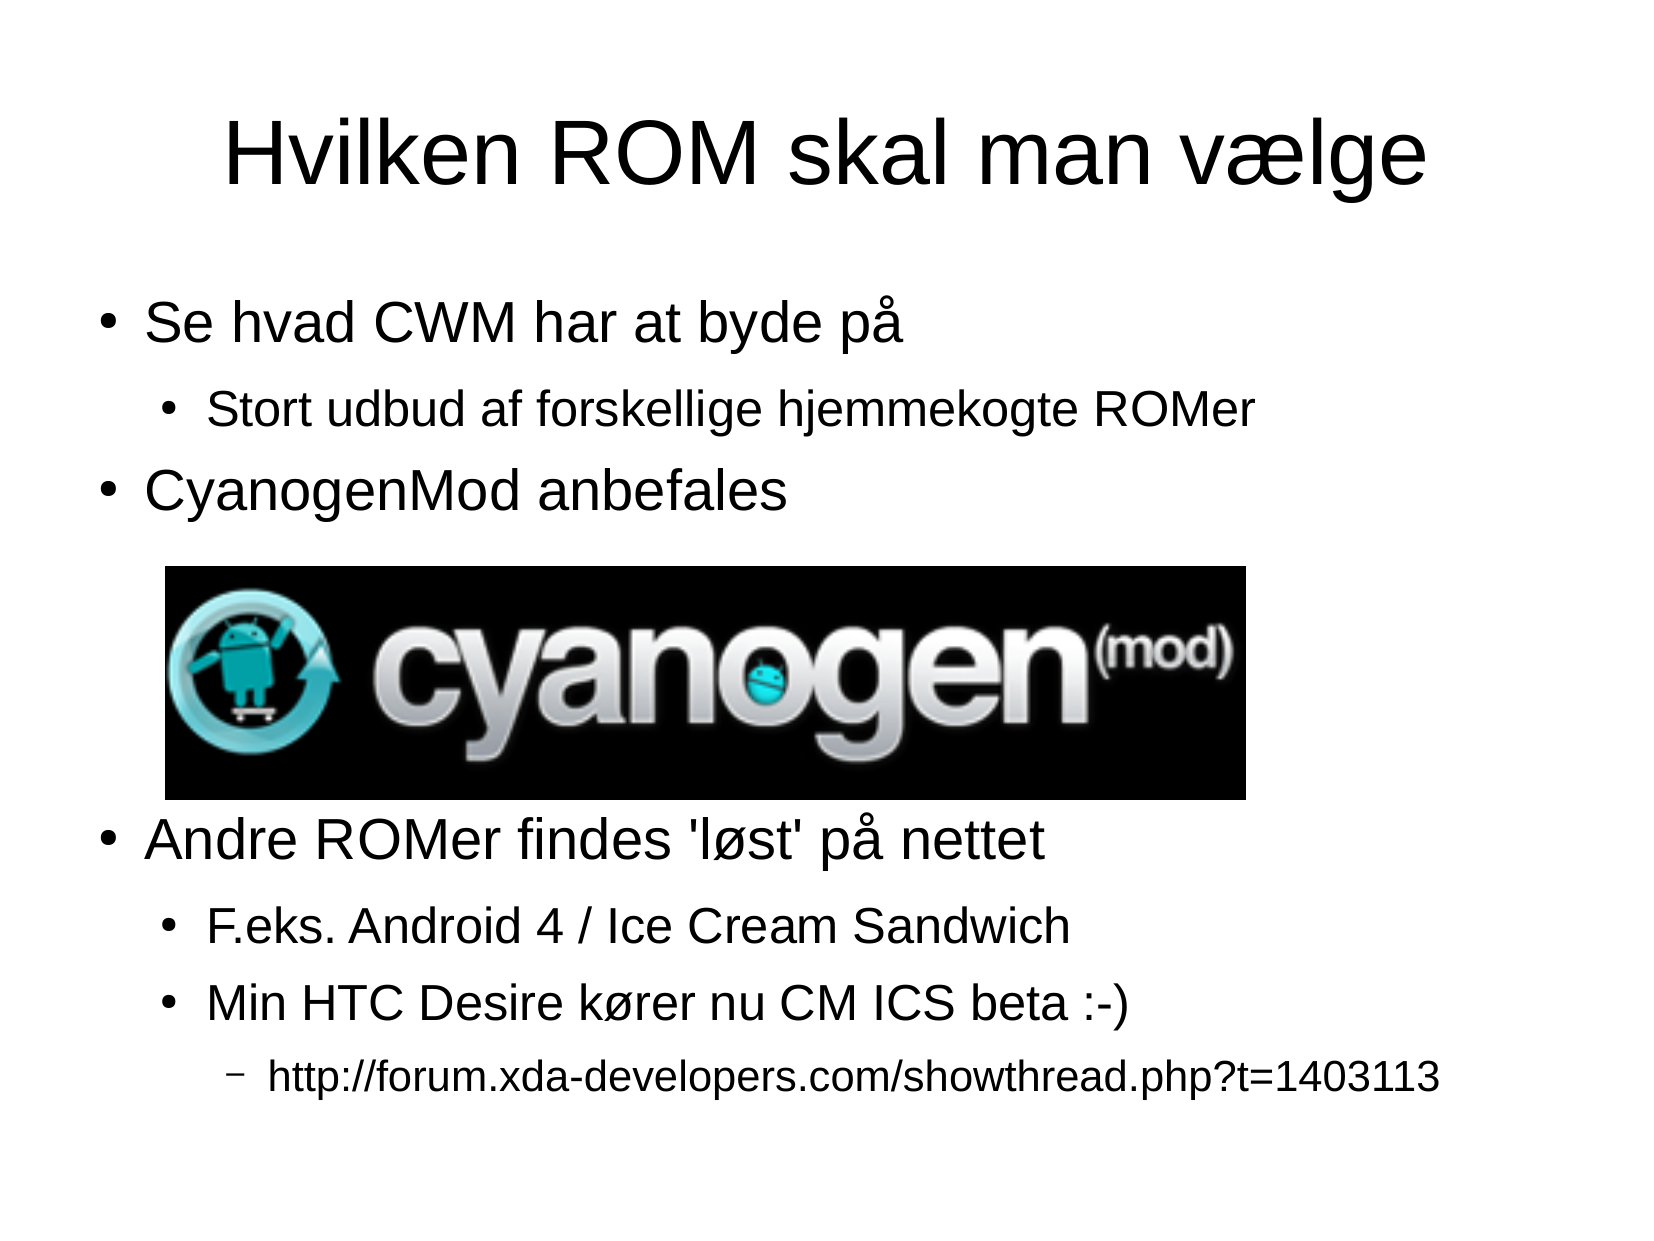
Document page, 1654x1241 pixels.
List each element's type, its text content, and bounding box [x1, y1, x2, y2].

picture [165, 566, 1246, 800]
title Hvilken ROM skal man vælge [82, 49, 1571, 257]
list Se hvad CWM har at byde på Stort udbud af forskellige hjemmekogte ROMer CyanogenMod anbefales Andre ROMer findes 'løst' på nettet F.eks. Android 4 / Ice Cream Sandwich Min HTC Desire kører nu CM ICS beta :-) http://forum.xda-developers.com/showthread.php?t=1403113 [82, 290, 1571, 1109]
